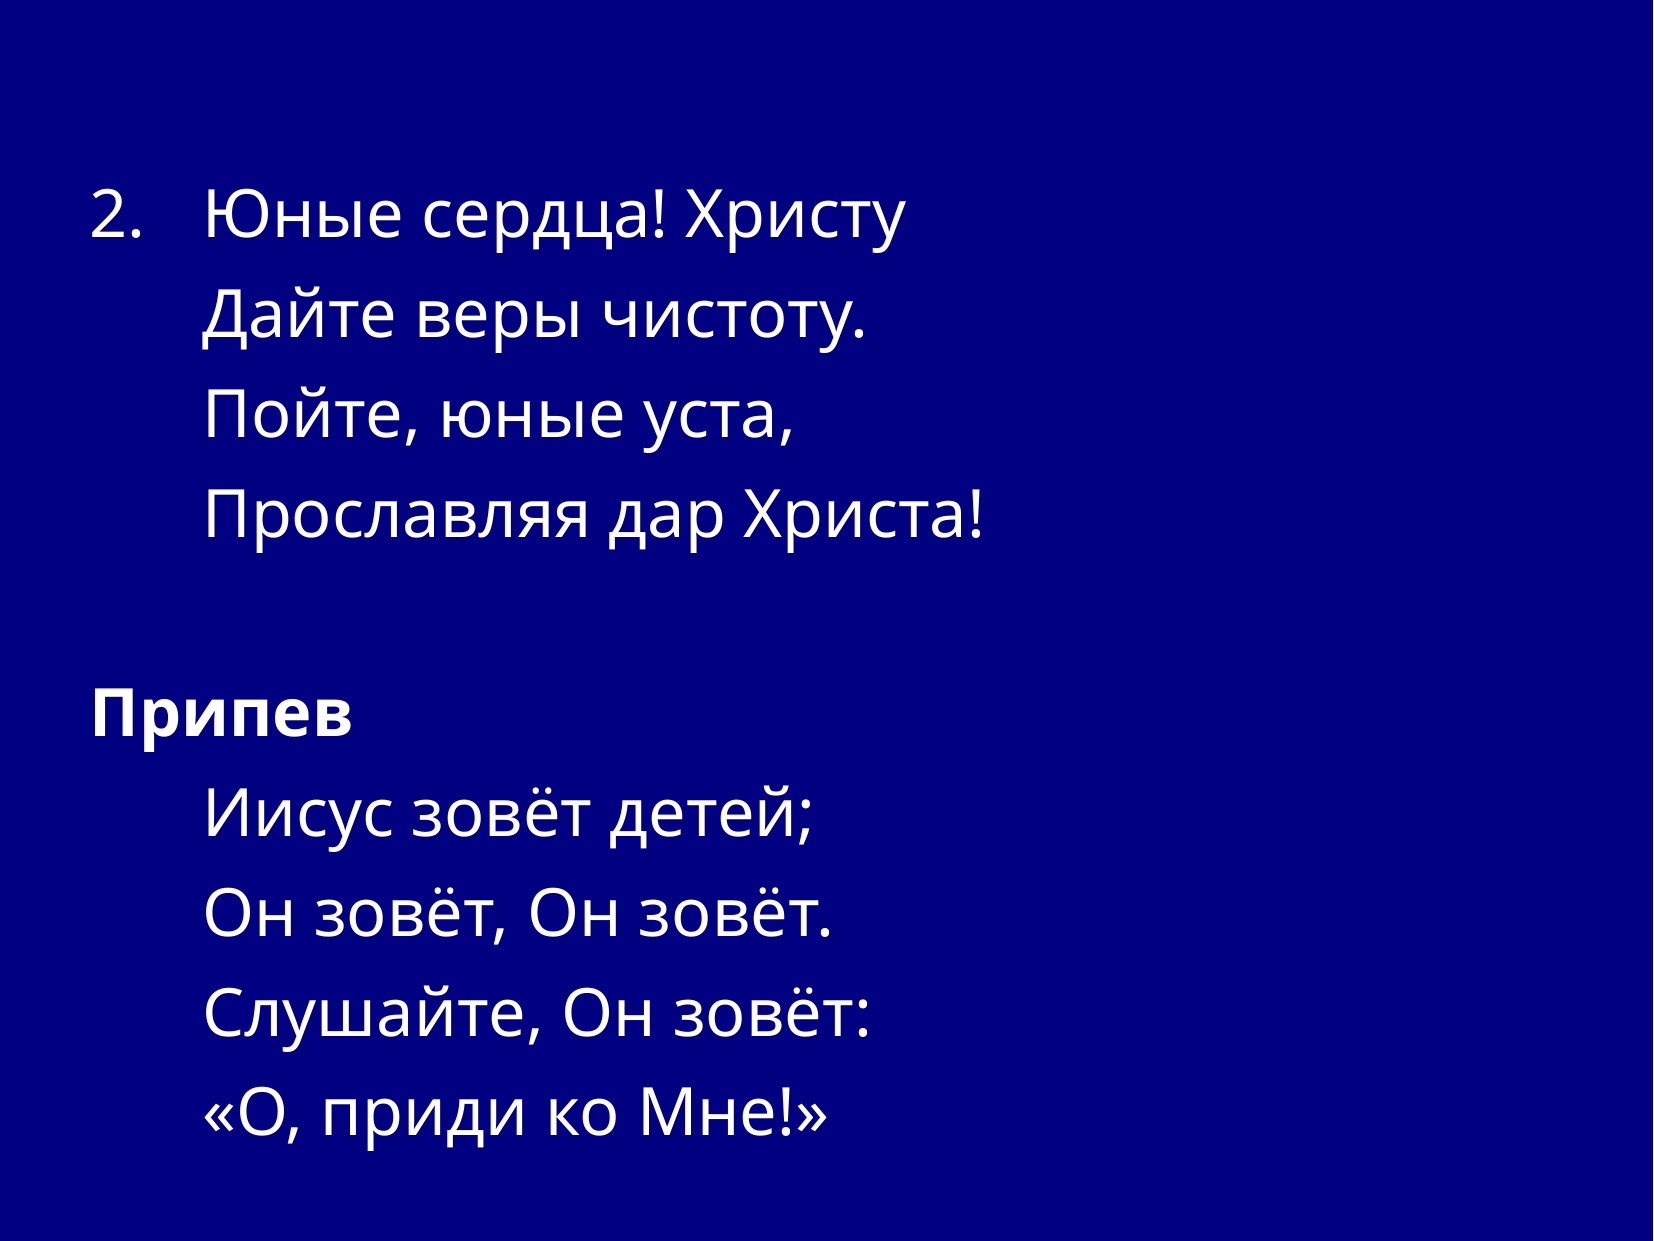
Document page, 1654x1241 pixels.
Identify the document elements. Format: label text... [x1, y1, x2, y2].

text_box 2. Юные сердца! Христу Дайте веры чистоту. Пойте, юные уста, Прославляя дар Христа! Припев Иисус зовёт детей; Он зовёт, Он зовёт. Слушайте, Он зовёт: «О, приди ко Мне!» [75, 150, 1576, 1163]
